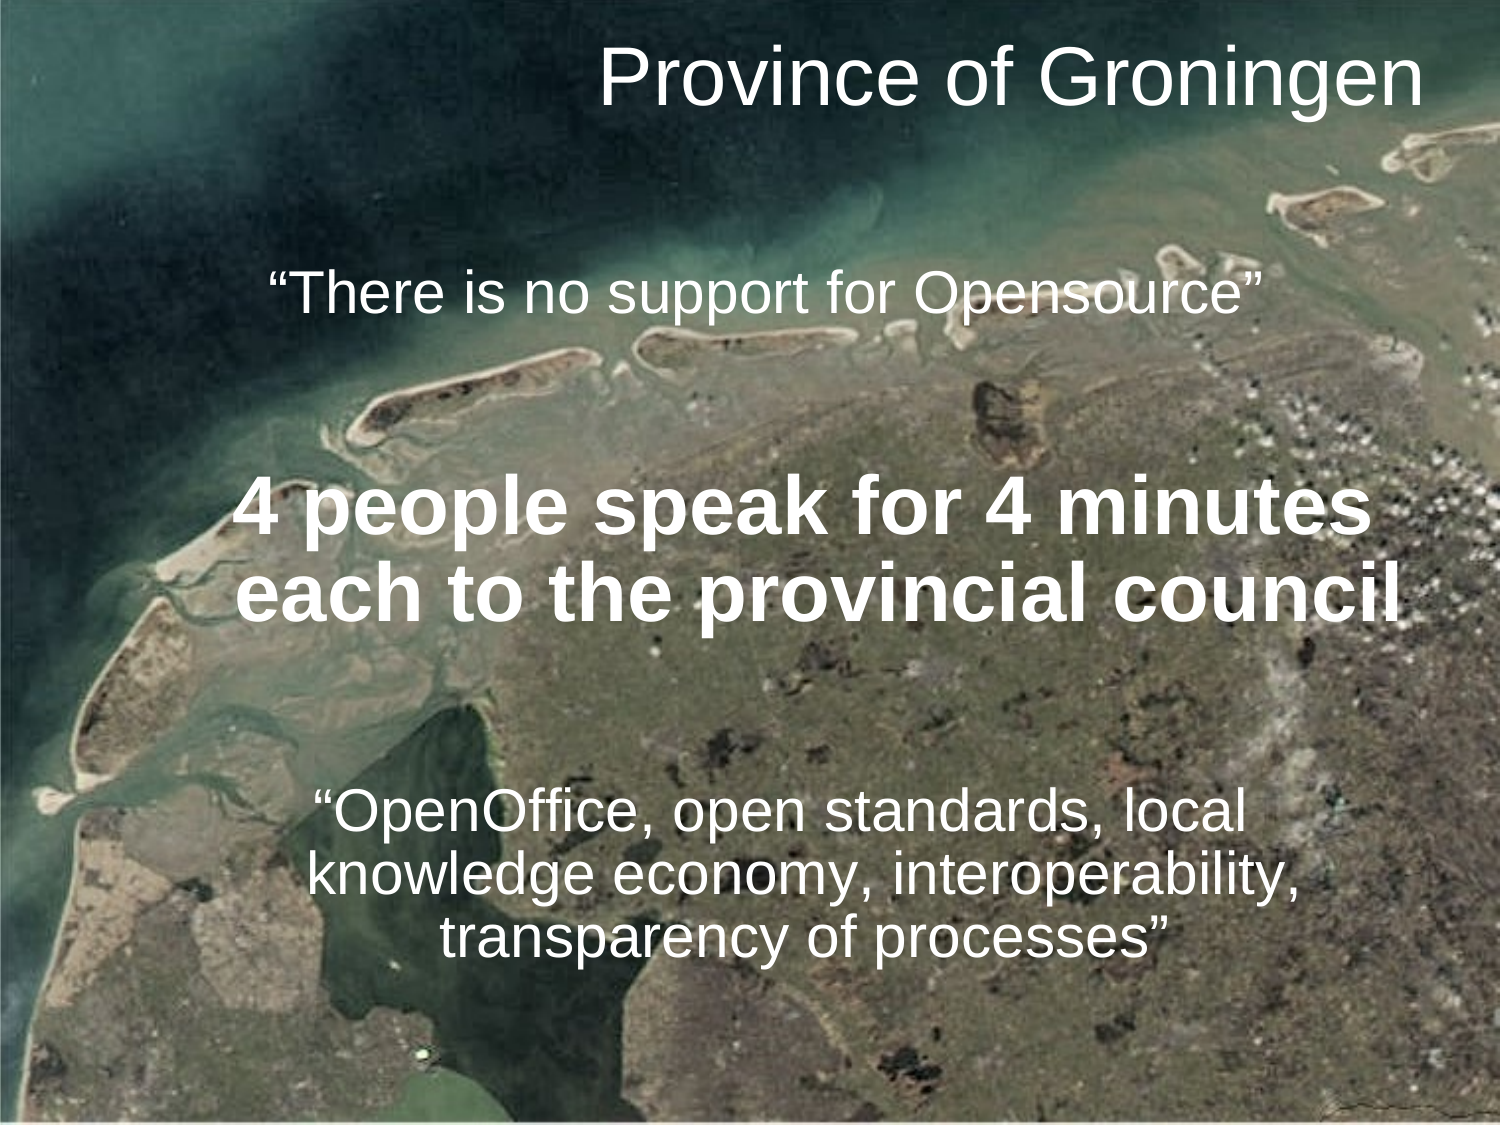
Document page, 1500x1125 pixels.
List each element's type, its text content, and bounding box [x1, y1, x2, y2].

title Province of Groningen [397, 4, 1498, 155]
picture [0, 0, 1500, 1125]
list “OpenOffice, open standards, local knowledge economy, interoperability, transparency of processes” [229, 780, 1318, 976]
list “There is no support for Opensource” [251, 263, 1344, 371]
title 4 people speak for 4 minutes each to the provincial council [42, 457, 1436, 646]
